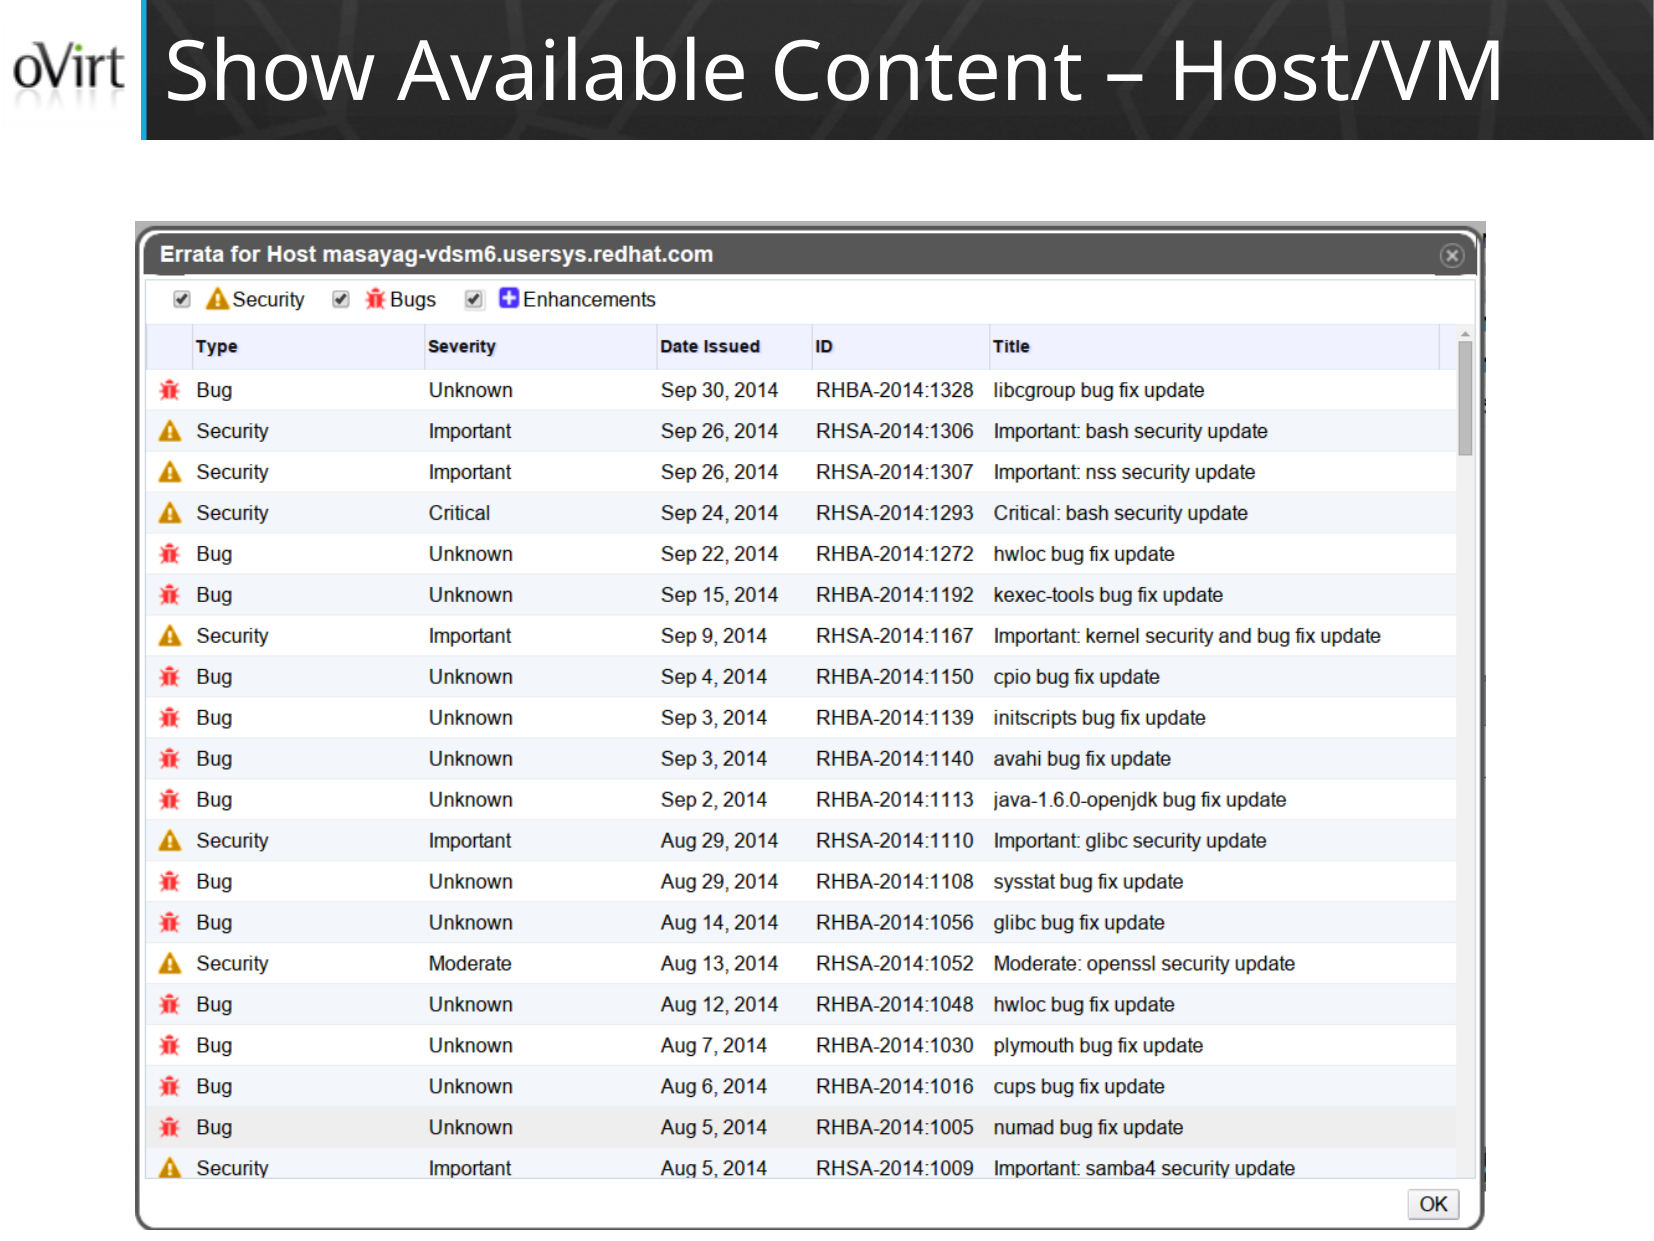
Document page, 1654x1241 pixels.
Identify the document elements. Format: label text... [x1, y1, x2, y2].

picture [135, 221, 1486, 1231]
picture [0, 0, 1654, 140]
title Show Available Content – Host/VM [164, 18, 1653, 119]
